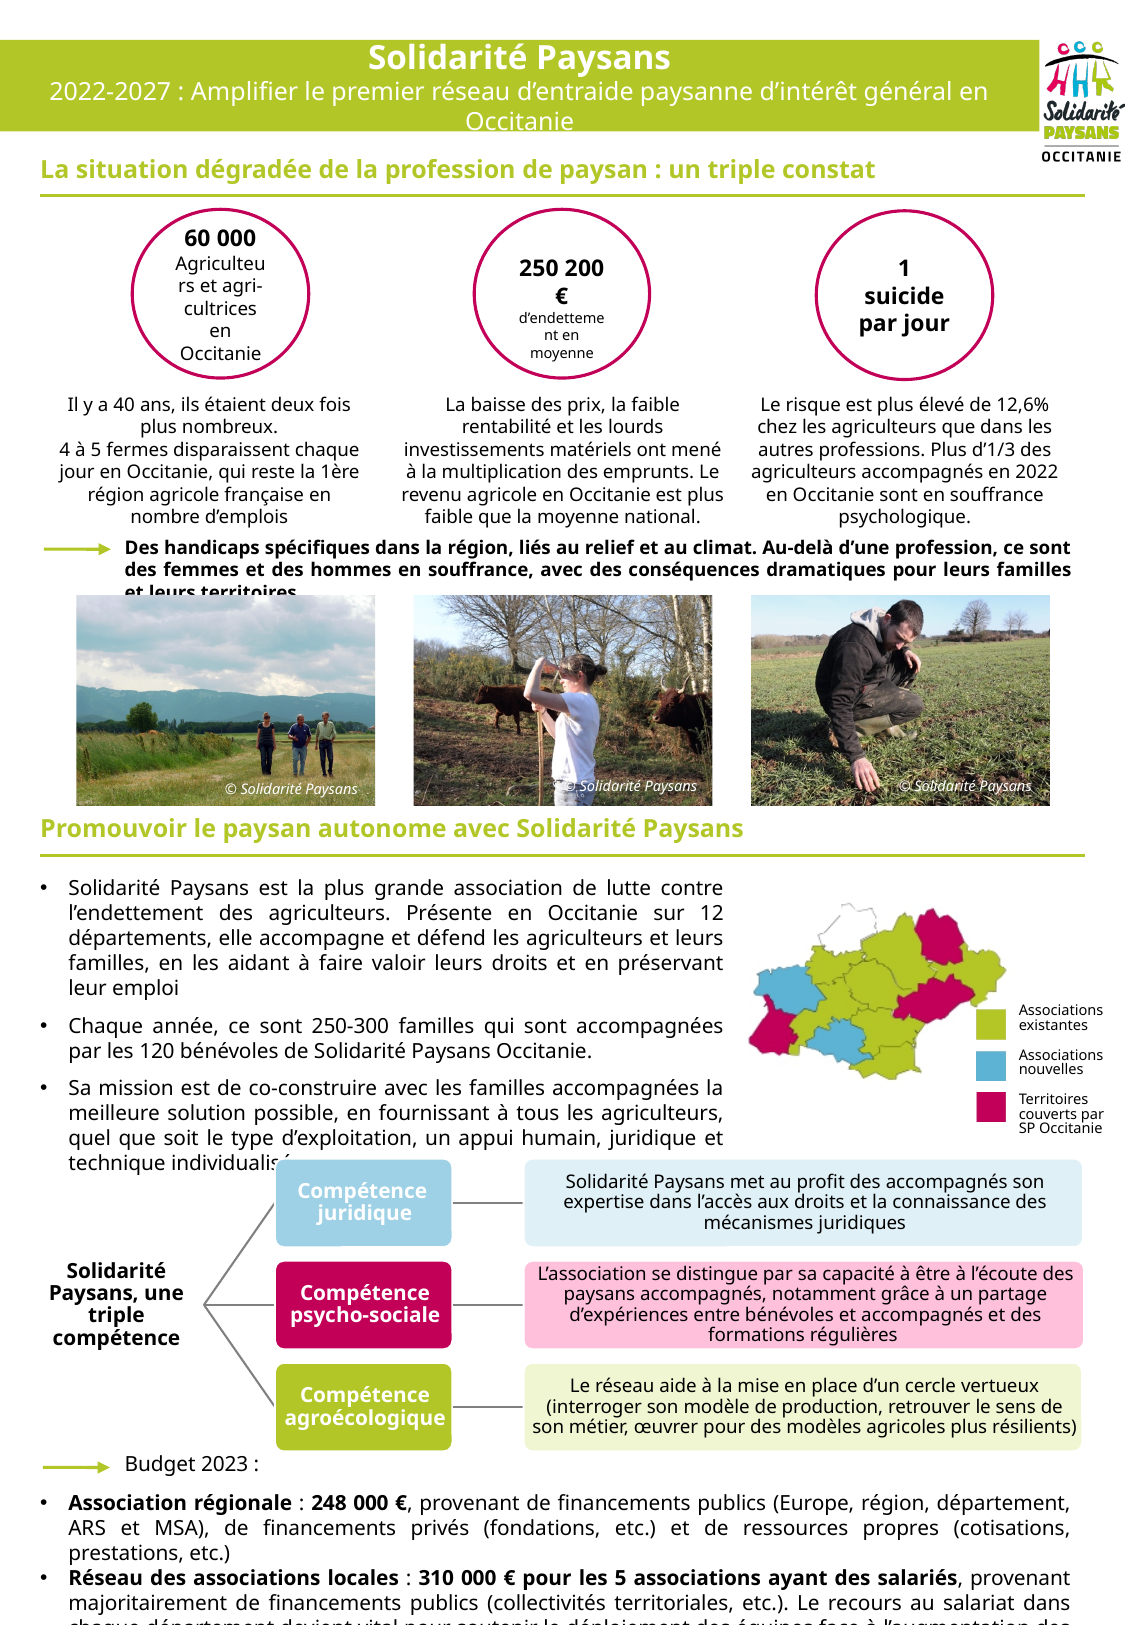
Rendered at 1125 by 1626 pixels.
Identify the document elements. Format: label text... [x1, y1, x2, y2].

text_box 60 000 Agriculteurs et agri-cultrices en Occitanie [132, 209, 309, 379]
text_box Promouvoir le paysan autonome avec Solidarité Paysans [25, 805, 1086, 851]
text_box Compétence agroécologique [274, 1362, 453, 1443]
text_box 250 200 € d’endettement en moyenne [474, 209, 650, 379]
text_box L’association se distingue par sa capacité à être à l’écoute des paysans accompagnés, notamment grâce à un partage d’expériences entre bénévoles et accompagnés et des formations régulières [523, 1260, 1085, 1350]
text_box Solidarité Paysans, une triple compétence [26, 1260, 204, 1350]
text_box Le risque est plus élevé de 12,6% chez les agriculteurs que dans les autres professions. Plus d’1/3 des agriculteurs accompagnés en 2022 en Occitanie sont en souffrance psychologique. [735, 384, 1074, 528]
text_box Solidarité Paysans 2022-2027 : Amplifier le premier réseau d’entraide paysanne d’intérêt général en Occitanie [0, 39, 1027, 132]
text_box Solidarité Paysans met au profit des accompagnés son expertise dans l’accès aux droits et la connaissance des mécanismes juridiques [523, 1158, 1084, 1248]
text_box Compétence juridique [274, 1158, 453, 1248]
picture [751, 595, 1050, 806]
text_box © Solidarité Paysans [475, 769, 712, 802]
text_box 1 suicide par jour [816, 210, 993, 380]
text_box Des handicaps spécifiques dans la région, liés au relief et au climat. Au-delà d’une profession, ce sont des femmes et des hommes en souffrance, avec des conséquences dramatiques pour leurs familles et leurs territoires. [109, 528, 1086, 611]
text_box Solidarité Paysans est la plus grande association de lutte contre l’endettement des agriculteurs. Présente en Occitanie sur 12 départements, elle accompagne et défend les agriculteurs et leurs familles, en les aidant à faire valoir leurs droits et en préservant leur emploi Chaque année, ce sont 250-300 familles qui sont accompagnées par les 120 bénévoles de Solidarité Paysans Occitanie. Sa mission est de co-construire avec les familles accompagnées la meilleure solution possible, en fournissant à tous les agriculteurs, quel que soit le type d’exploitation, un appui humain, juridique et technique individualisé [25, 867, 739, 1183]
text_box Association régionale : 248 000 €, provenant de financements publics (Europe, région, département, ARS et MSA), de financements privés (fondations, etc.) et de ressources propres (cotisations, prestations, etc.) Réseau des associations locales : 310 000 € pour les 5 associations ayant des salariés, provenant majoritairement de financements publics (collectivités territoriales, etc.). Le recours au salariat dans chaque département devient vital pour soutenir le déploiement des équipes face à l’augmentation des demandes. [25, 1482, 1086, 1625]
text_box La situation dégradée de la profession de paysan : un triple constat [25, 145, 1086, 191]
picture [1027, 23, 1125, 173]
text_box © Solidarité Paysans [136, 772, 373, 805]
text_box Associations existantes Associations nouvelles Territoires couverts par SP Occitanie [1003, 998, 1125, 1158]
text_box Compétence psycho-sociale [274, 1260, 453, 1350]
text_box Il y a 40 ans, ils étaient deux fois plus nombreux. 4 à 5 fermes disparaissent chaque jour en Occitanie, qui reste la 1ère région agricole française en nombre d’emplois [39, 384, 379, 535]
picture [413, 595, 713, 806]
picture [76, 595, 376, 806]
picture [735, 893, 1018, 1123]
text_box © Solidarité Paysans [810, 769, 1047, 802]
text_box Le réseau aide à la mise en place d’un cercle vertueux (interroger son modèle de production, retrouver le sens de son métier, œuvrer pour des modèles agricoles plus résilients) [523, 1362, 1083, 1443]
text_box La baisse des prix, la faible rentabilité et les lourds investissements matériels ont mené à la multiplication des emprunts. Le revenu agricole en Occitanie est plus faible que la moyenne national. [385, 384, 735, 528]
text_box Budget 2023 : [109, 1443, 1086, 1483]
